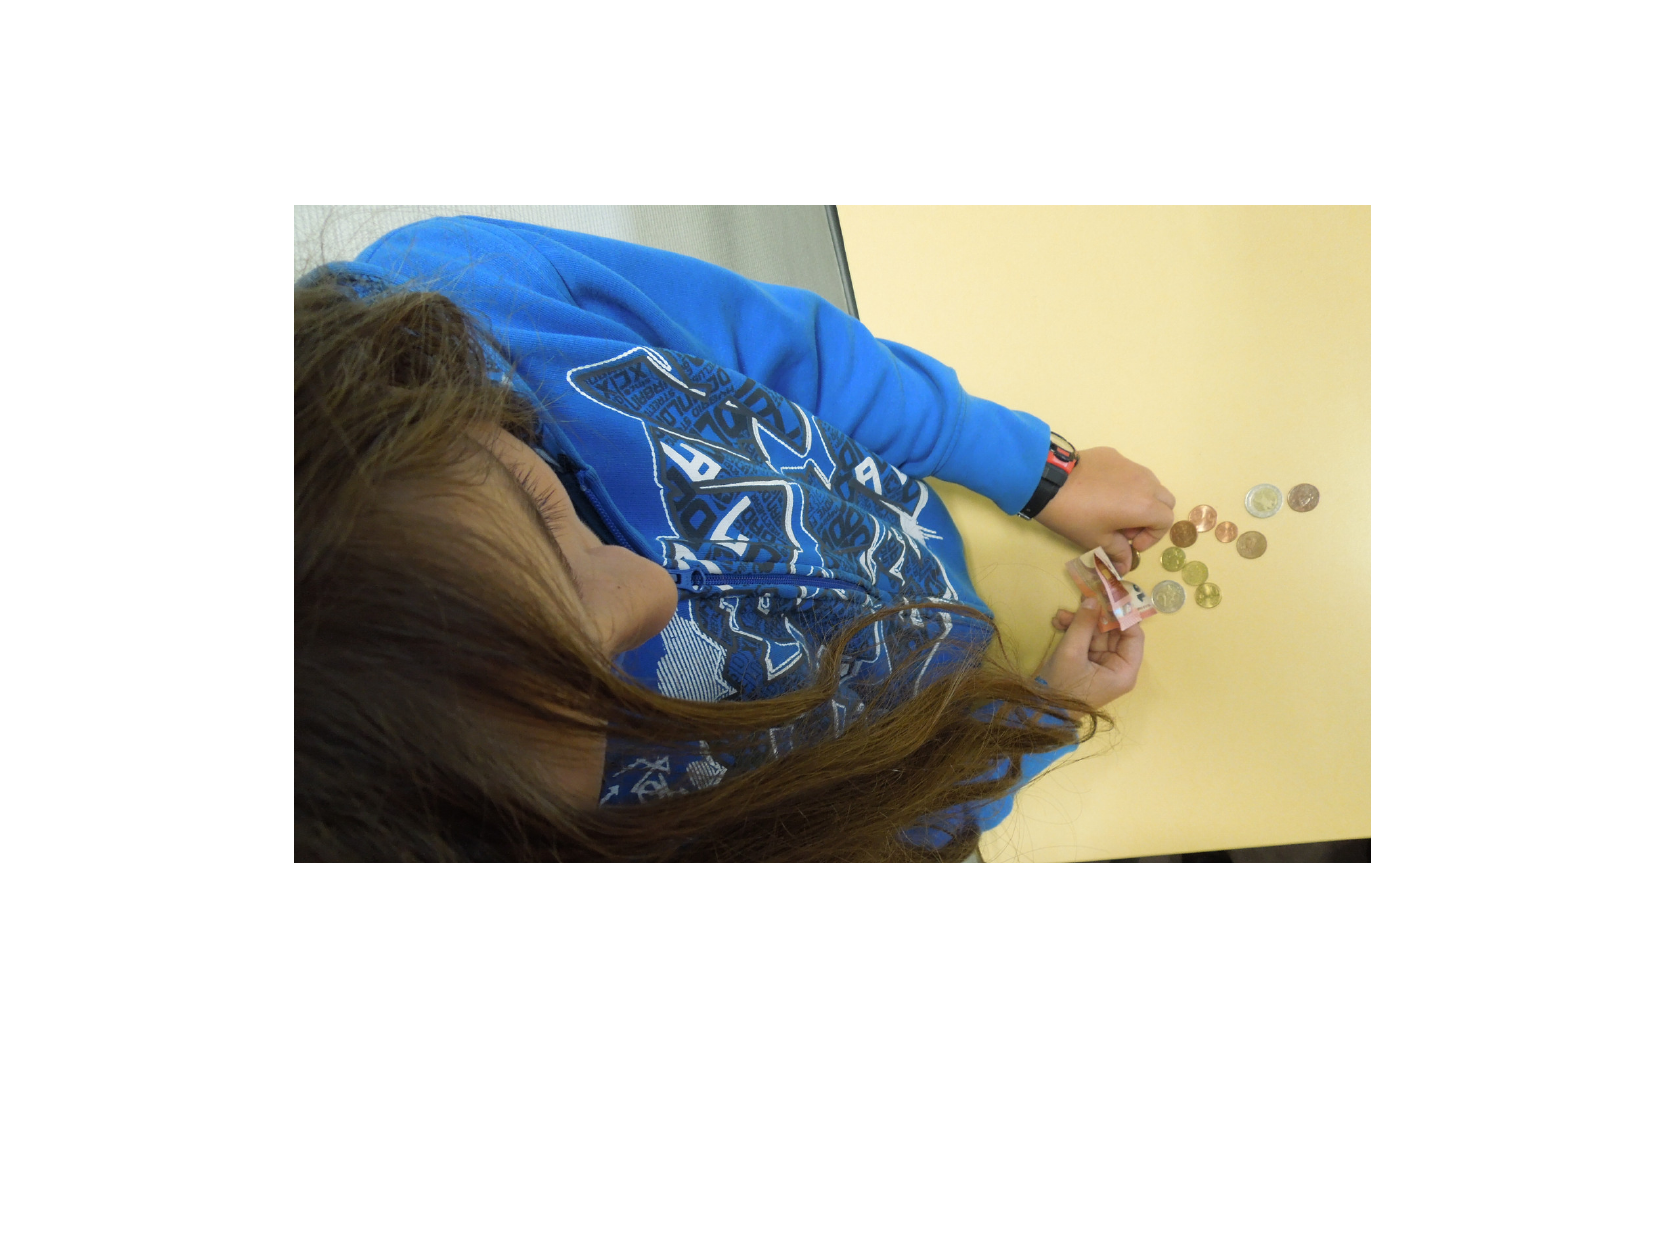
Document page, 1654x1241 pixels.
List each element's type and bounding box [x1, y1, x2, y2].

picture [294, 205, 1371, 863]
